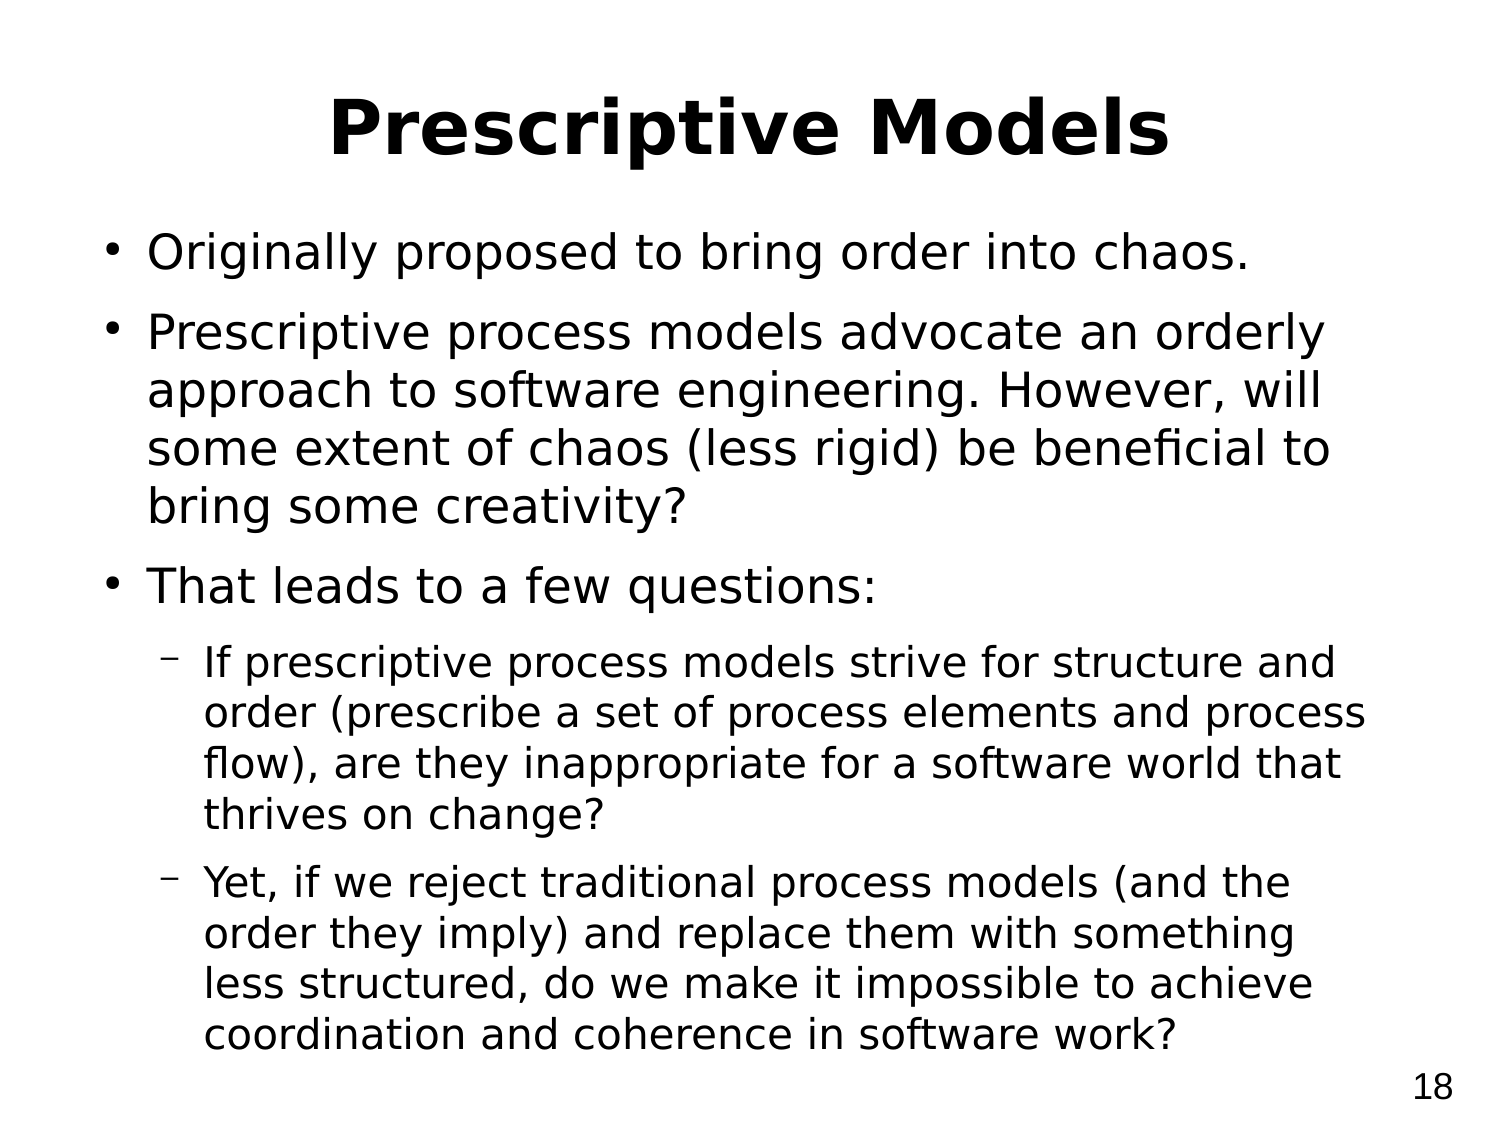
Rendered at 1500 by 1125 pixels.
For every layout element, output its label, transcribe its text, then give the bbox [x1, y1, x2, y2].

list Originally proposed to bring order into chaos. Prescriptive process models advocate an orderly approach to software engineering. However, will some extent of chaos (less rigid) be beneficial to bring some creativity? That leads to a few questions: If prescriptive process models strive for structure and order (prescribe a set of process elements and process flow), are they inappropriate for a software world that thrives on change? Yet, if we reject traditional process models (and the order they imply) and replace them with something less structured, do we make it impossible to achieve coordination and coherence in software work? [75, 204, 1395, 1075]
title Prescriptive Models [75, 44, 1425, 177]
